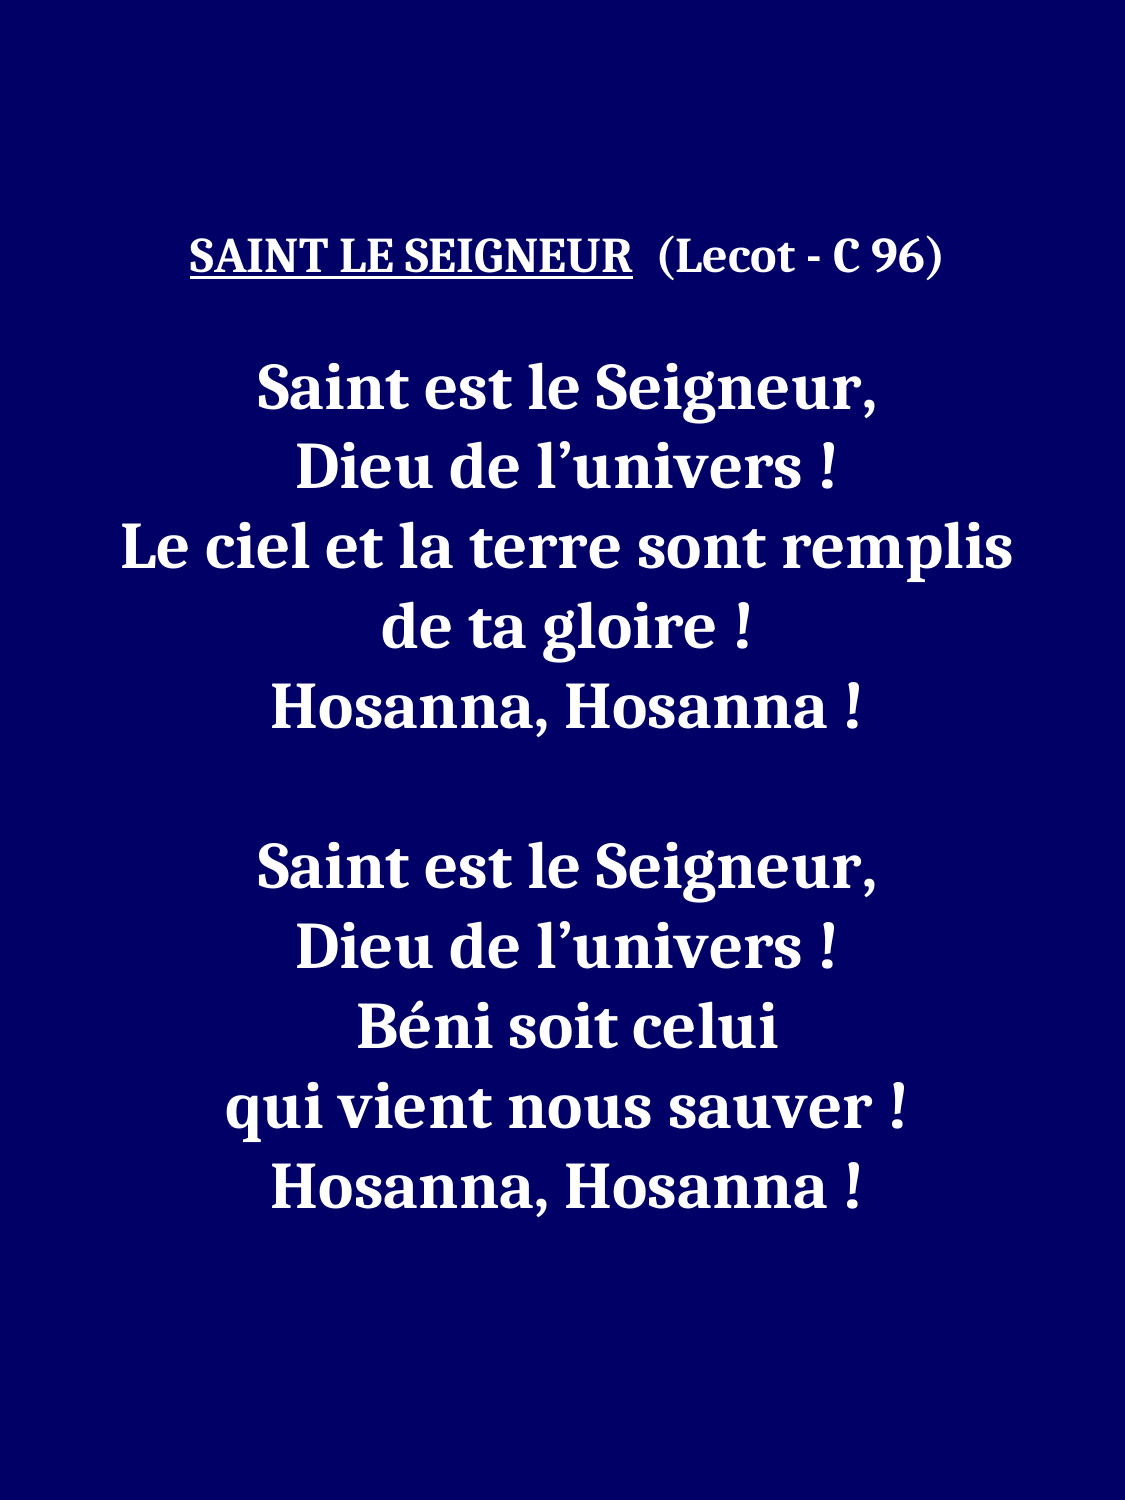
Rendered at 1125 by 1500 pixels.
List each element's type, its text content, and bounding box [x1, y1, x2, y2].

text_box SAINT LE SEIGNEUR (Lecot - C 96) Saint est le Seigneur, Dieu de l’univers ! Le ciel et la terre sont remplis de ta gloire ! Hosanna, Hosanna ! Saint est le Seigneur, Dieu de l’univers ! Béni soit celui qui vient nous sauver ! Hosanna, Hosanna ! [78, 214, 1059, 1230]
